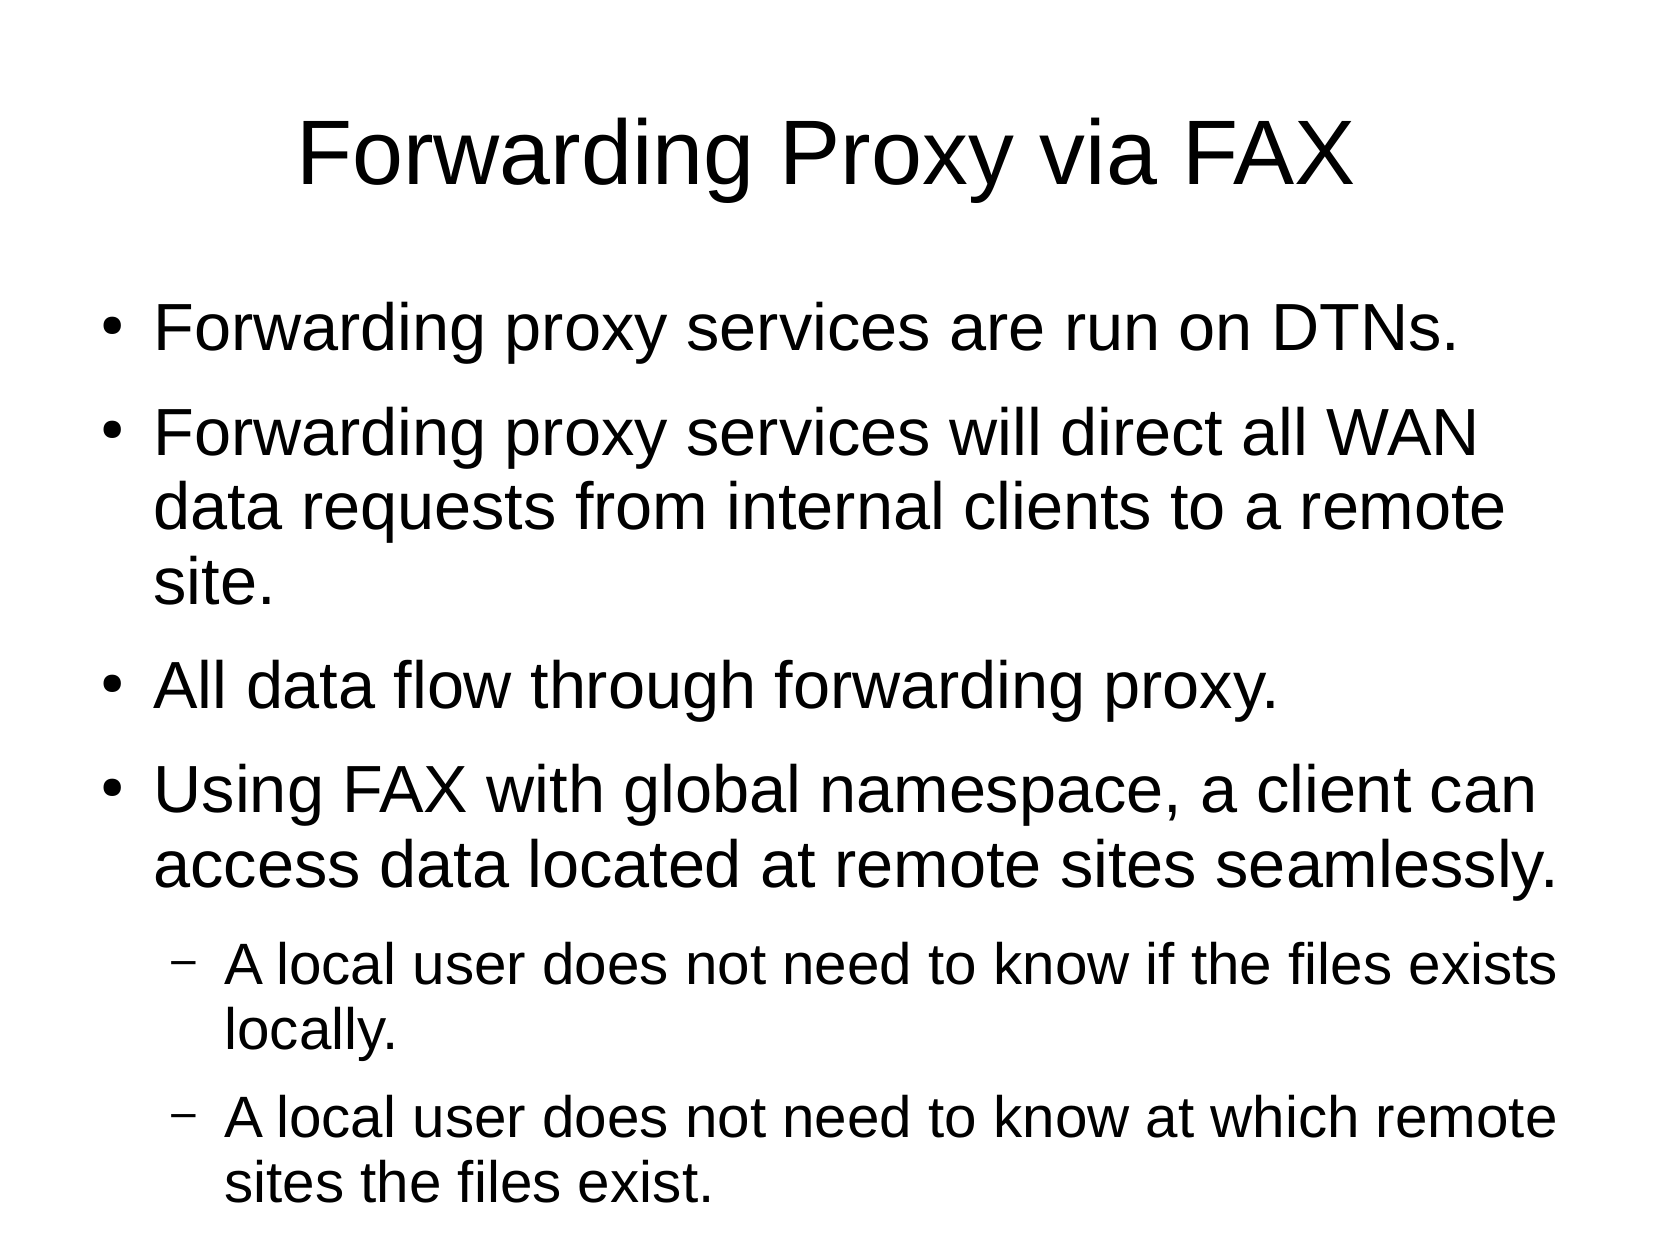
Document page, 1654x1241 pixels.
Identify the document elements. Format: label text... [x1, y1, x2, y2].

list Forwarding proxy services are run on DTNs. Forwarding proxy services will direct all WAN data requests from internal clients to a remote site. All data flow through forwarding proxy. Using FAX with global namespace, a client can access data located at remote sites seamlessly. A local user does not need to know if the files exists locally. A local user does not need to know at which remote sites the files exist. [82, 290, 1571, 1215]
title Forwarding Proxy via FAX [82, 49, 1571, 257]
